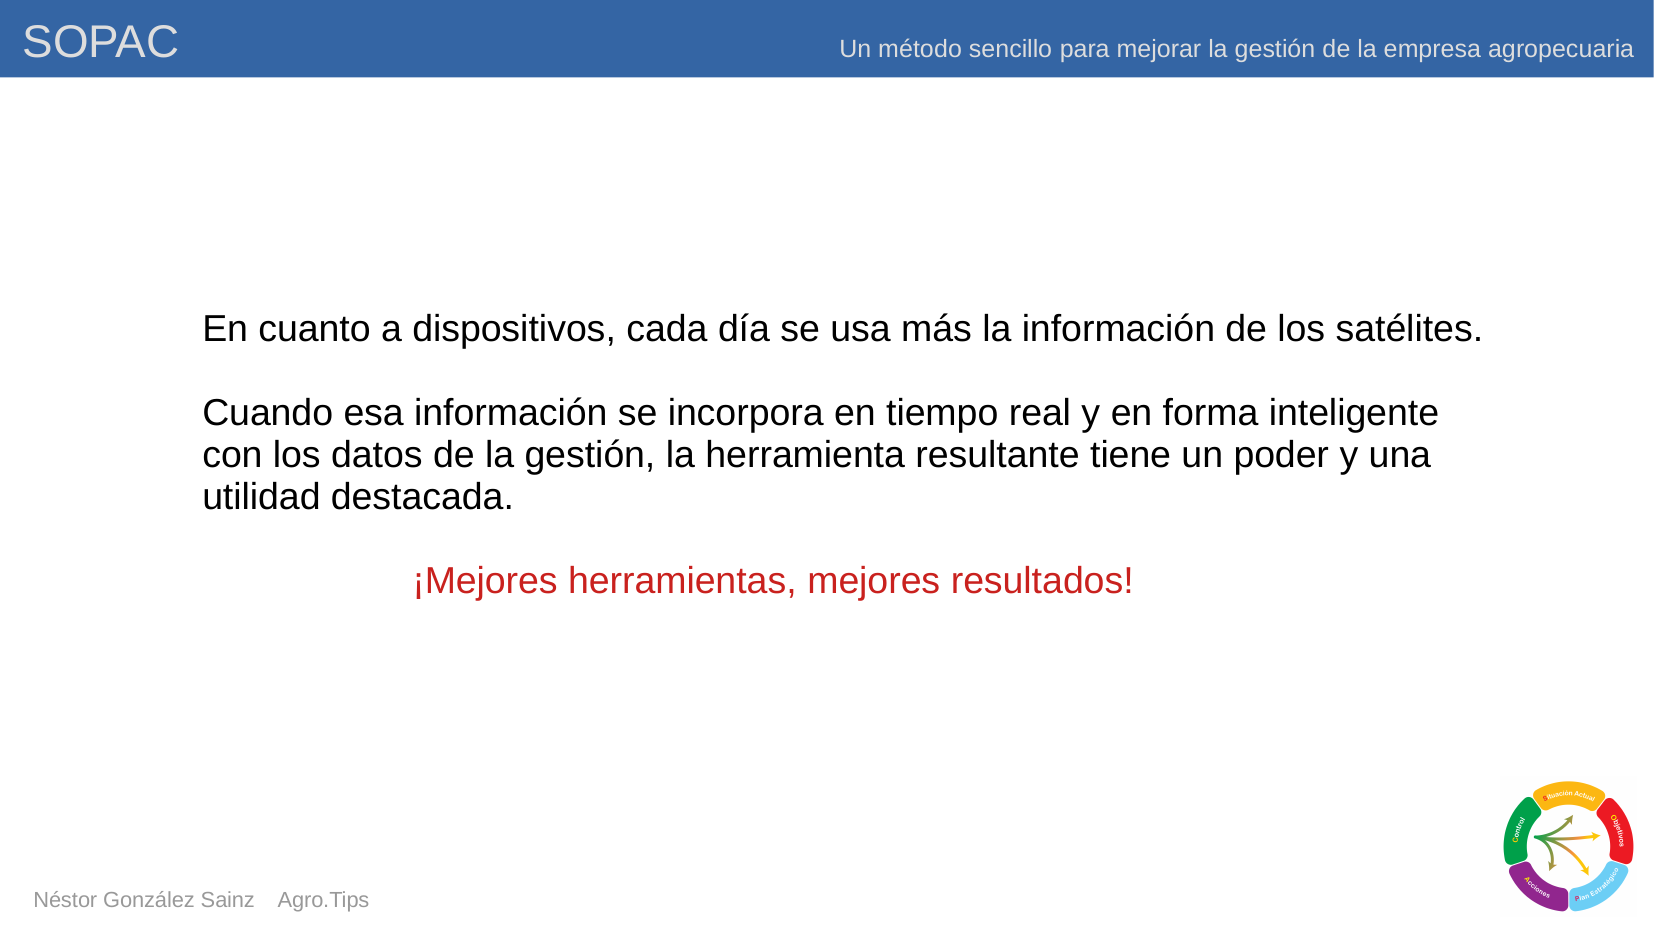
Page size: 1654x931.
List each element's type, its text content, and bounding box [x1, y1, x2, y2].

picture [1500, 776, 1637, 917]
text_box En cuanto a dispositivos, cada día se usa más la información de los satélites. Cuando esa información se incorpora en tiempo real y en forma inteligente con los datos de la gestión, la herramienta resultante tiene un poder y una utilidad destacada. ¡Mejores herramientas, mejores resultados! [187, 300, 1501, 651]
